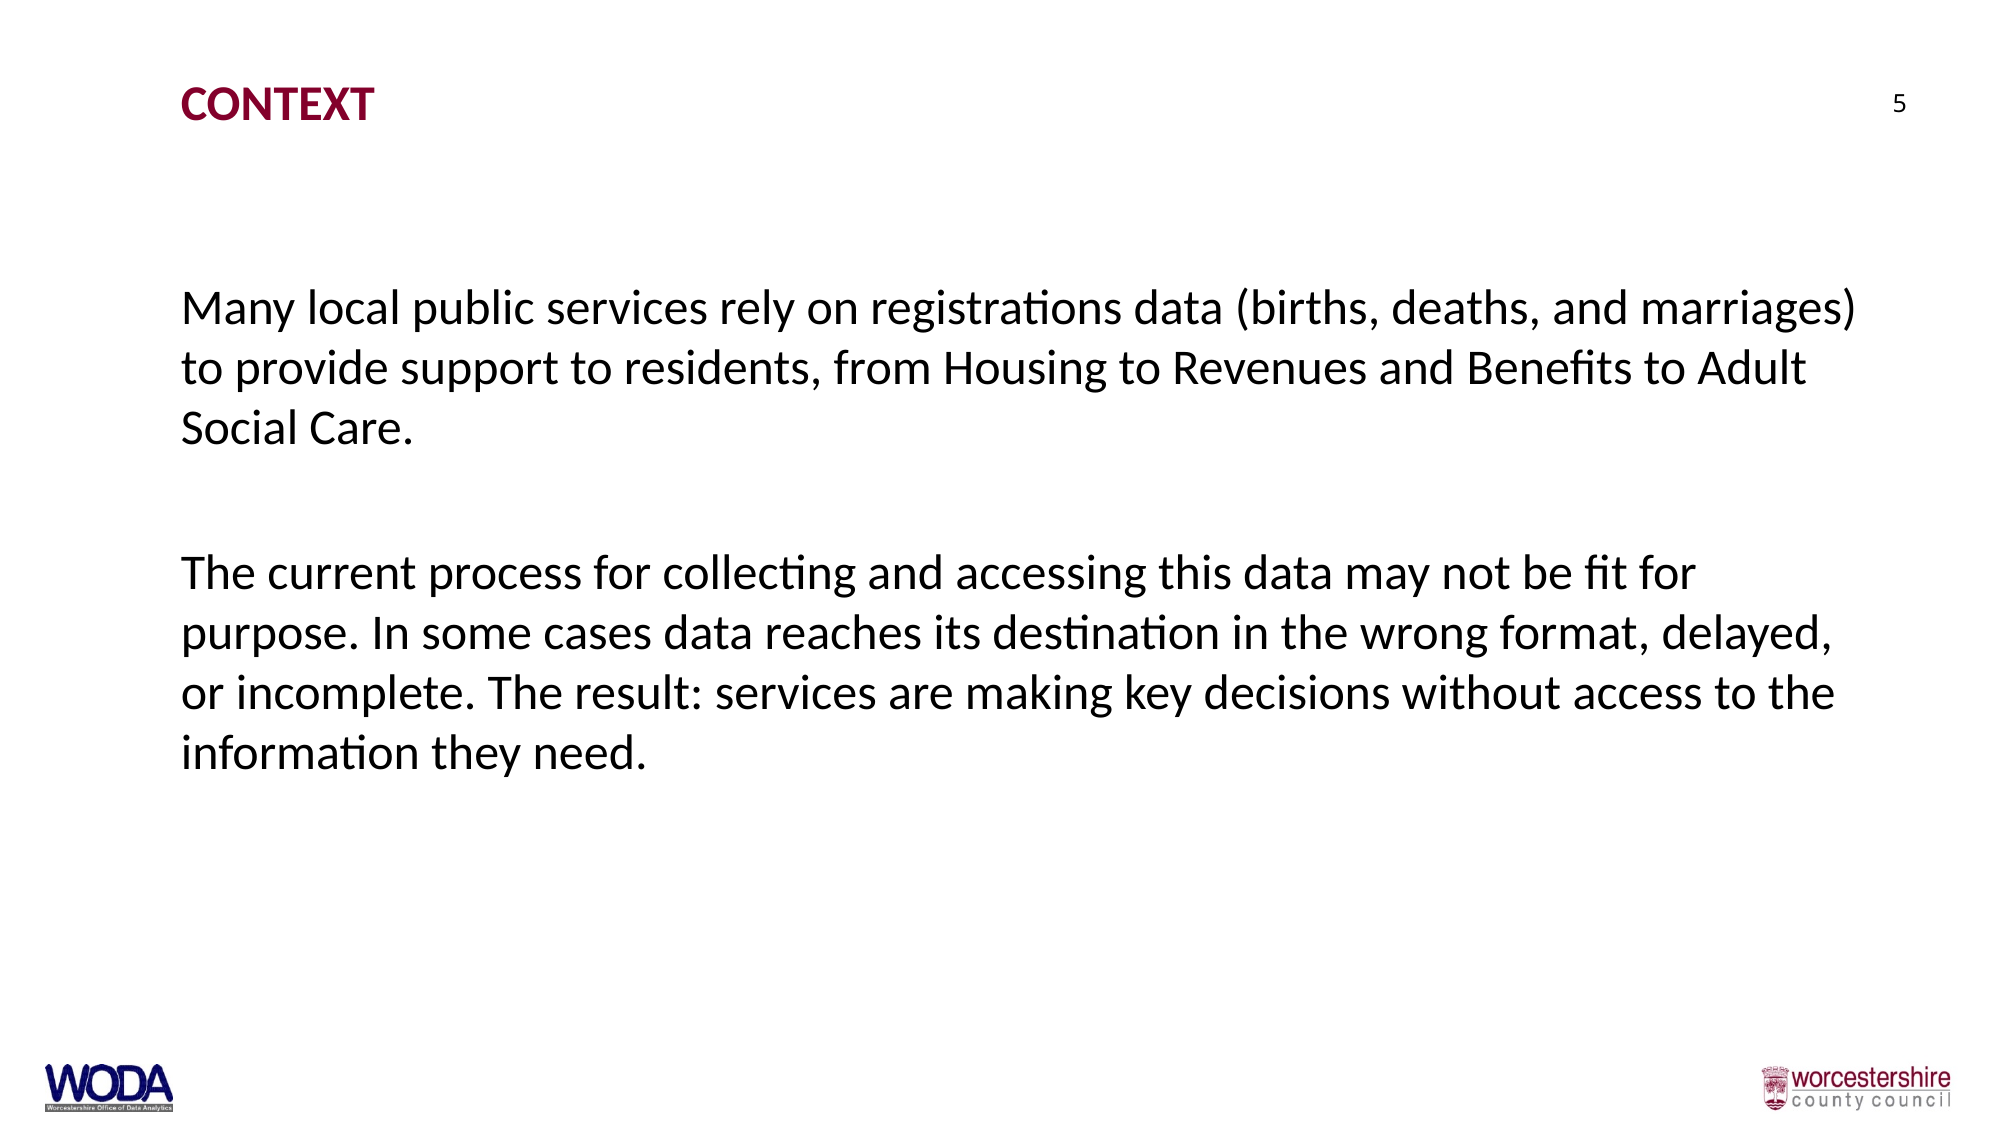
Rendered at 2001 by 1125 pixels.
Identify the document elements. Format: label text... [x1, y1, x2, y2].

title CONTEXT [180, 70, 1777, 183]
slide_number 1 [1850, 87, 1907, 148]
picture [1749, 1055, 1971, 1121]
list Many local public services rely on registrations data (births, deaths, and marriages) to provide support to residents, from Housing to Revenues and Benefits to Adult Social Care. The current process for collecting and accessing this data may not be fit for purpose. In some cases data reaches its destination in the wrong format, delayed, or incomplete. The result: services are making key decisions without access to the information they need. [180, 202, 1875, 1090]
picture [45, 1064, 173, 1112]
